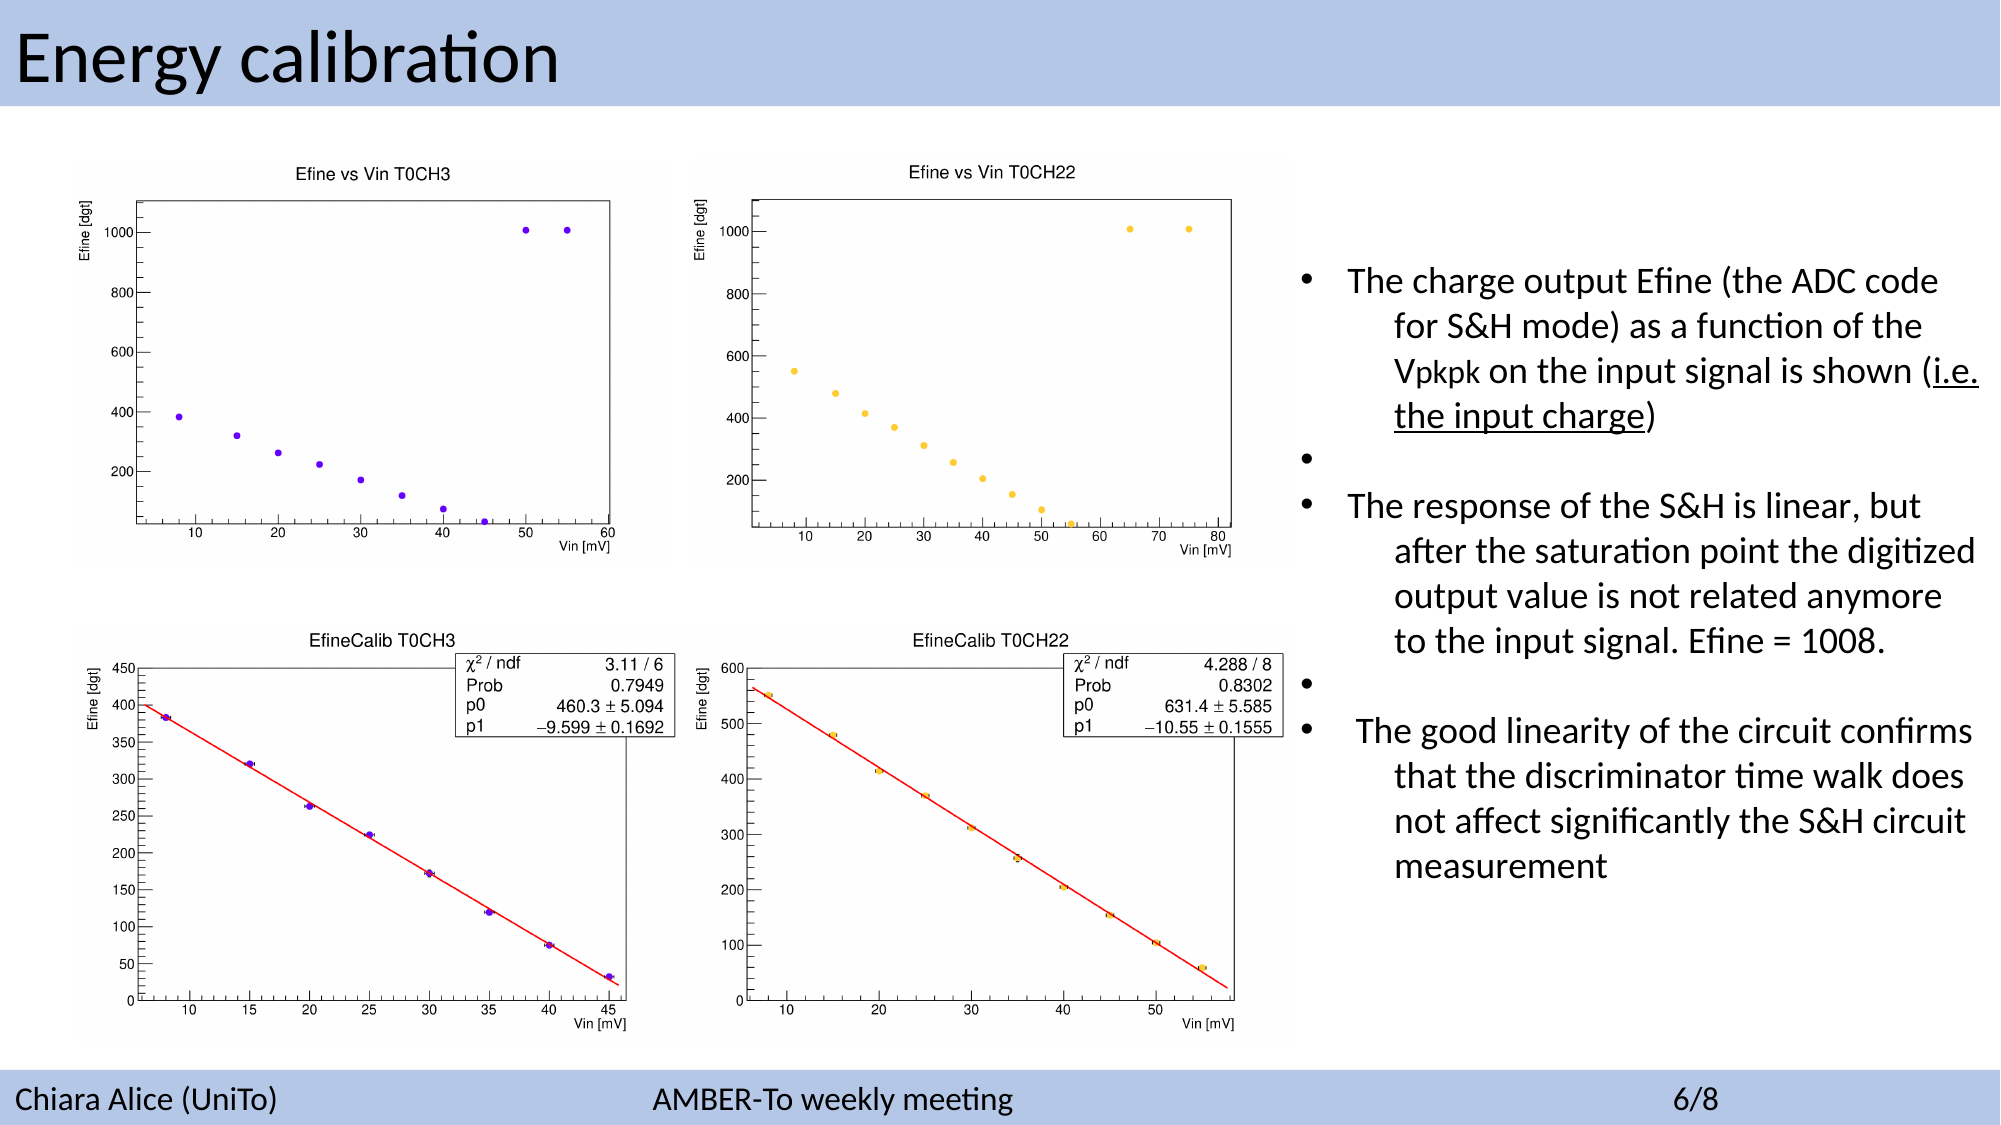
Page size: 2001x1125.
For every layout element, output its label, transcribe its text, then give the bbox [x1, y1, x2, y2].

picture [77, 160, 669, 564]
text_box The charge output Efine (the ADC code for S&H mode) as a function of the Vpkpk on the input signal is shown (i.e. the input charge) The response of the S&H is linear, but after the saturation point the digitized output value is not related anymore to the input signal. Efine = 1008. The good linearity of the circuit confirms that the discriminator time walk does not affect significantly the S&H circuit measurement [1285, 203, 1995, 900]
picture [77, 626, 1295, 1042]
text_box Energy calibration [0, 0, 2000, 107]
picture [692, 158, 1291, 568]
text_box Chiara Alice (UniTo) AMBER-To weekly meeting 6/8 [0, 1069, 2000, 1125]
